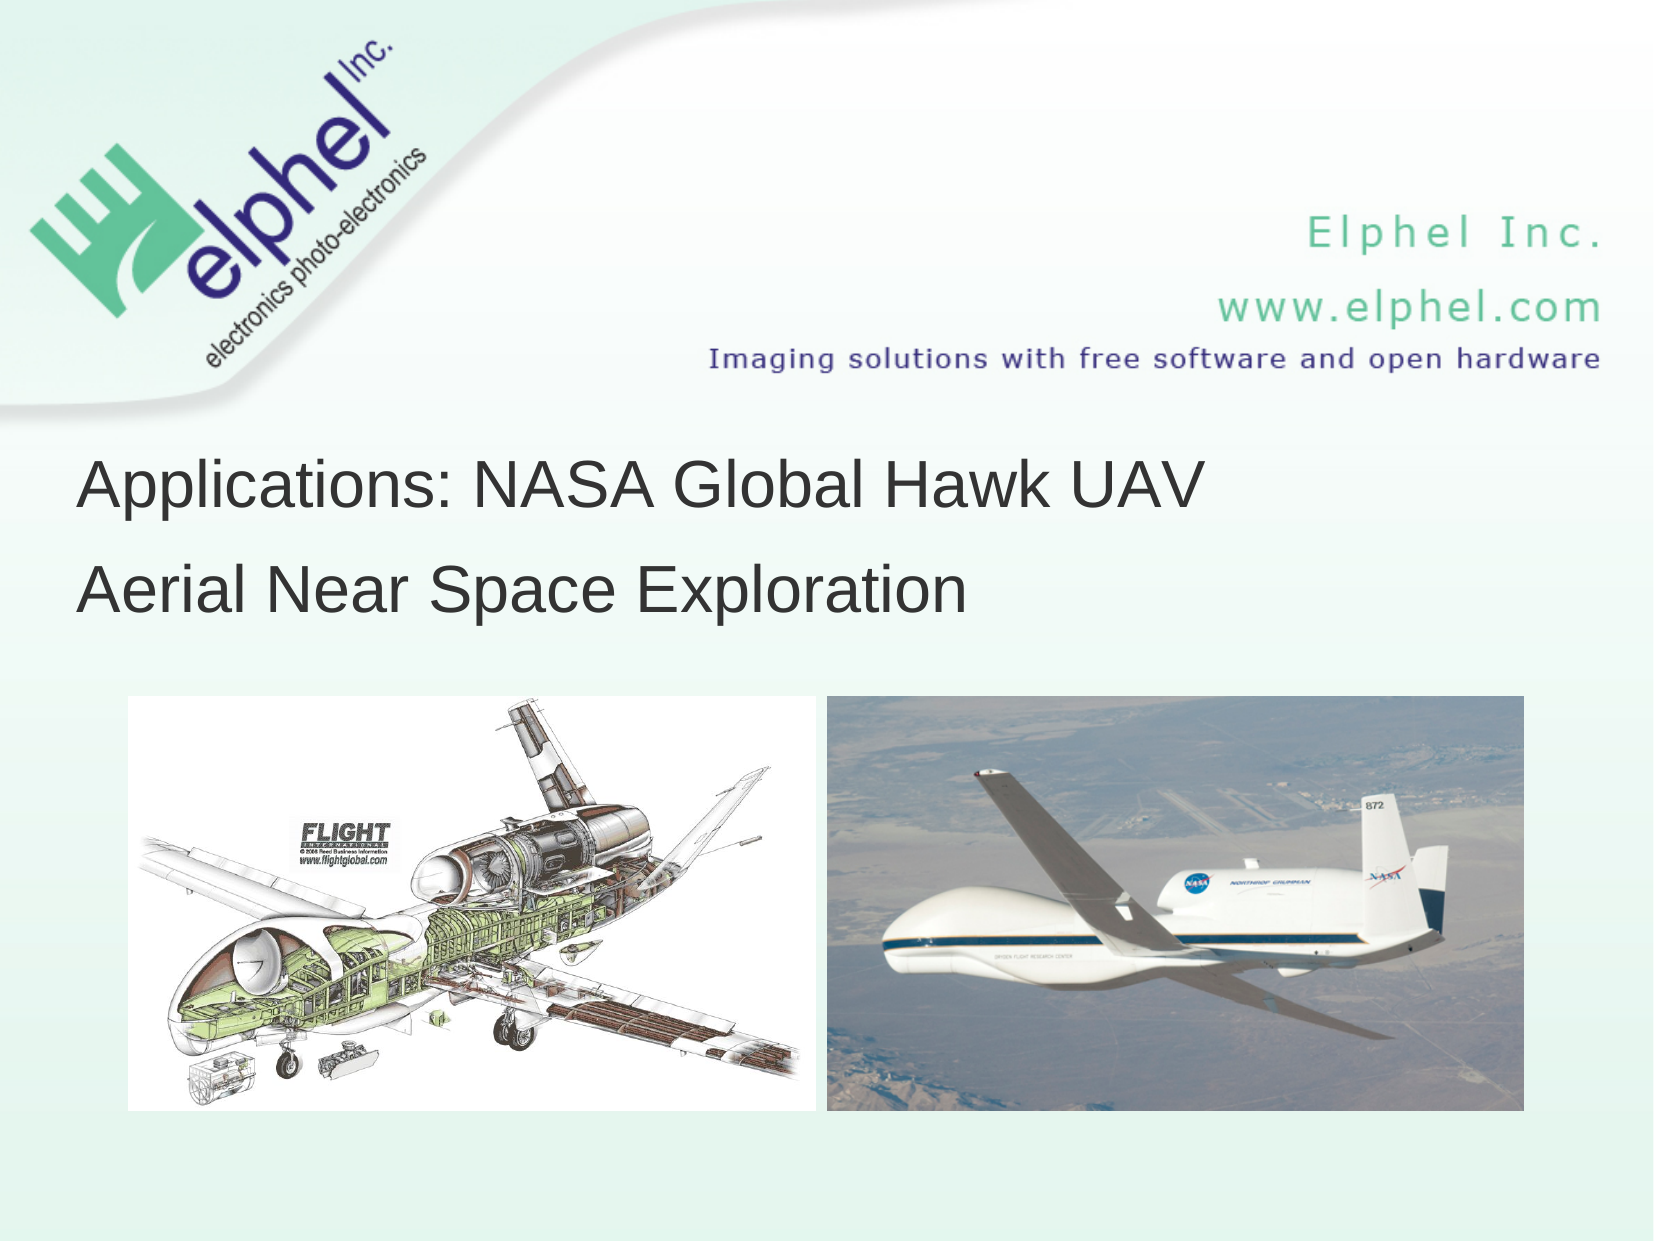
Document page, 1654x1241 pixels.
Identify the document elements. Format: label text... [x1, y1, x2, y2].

list Applications: NASA Global Hawk UAV Aerial Near Space Exploration [59, 442, 1270, 1182]
picture [0, 0, 1654, 1241]
